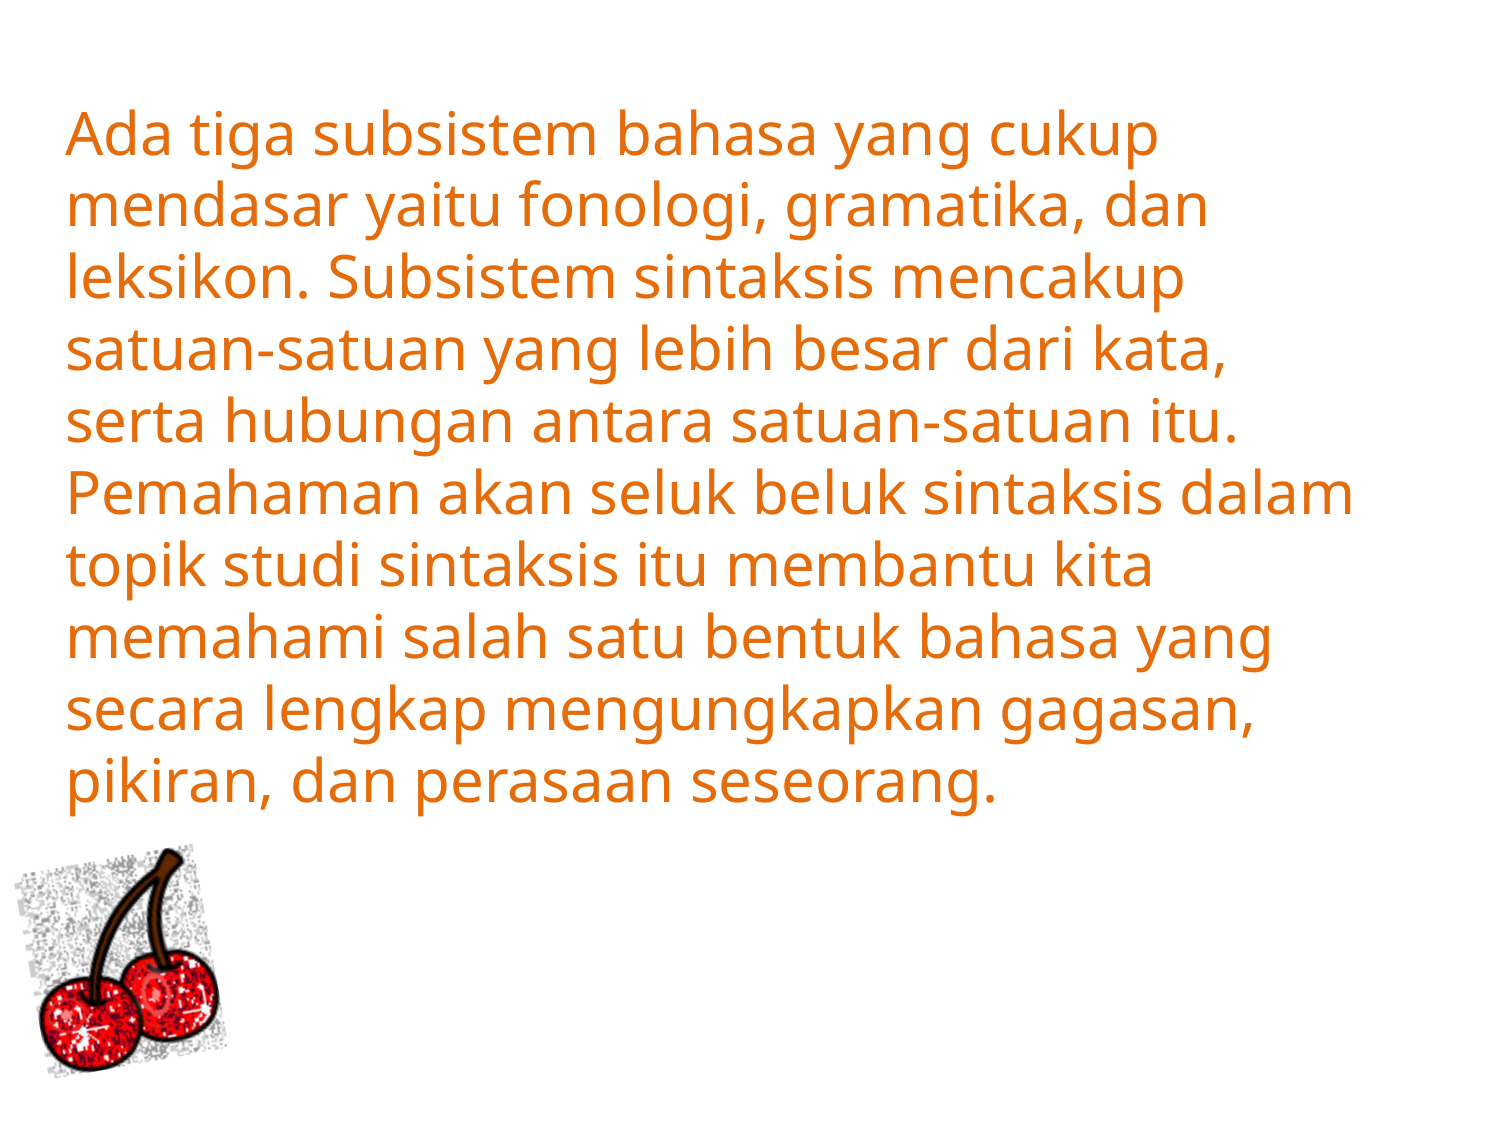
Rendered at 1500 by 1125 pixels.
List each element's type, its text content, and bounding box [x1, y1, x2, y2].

picture [12, 843, 229, 1080]
list Ada tiga subsistem bahasa yang cukup mendasar yaitu fonologi, gramatika, dan leksikon. Subsistem sintaksis mencakup satuan-satuan yang lebih besar dari kata, serta hubungan antara satuan-satuan itu. Pemahaman akan seluk beluk sintaksis dalam topik studi sintaksis itu membantu kita memahami salah satu bentuk bahasa yang secara lengkap mengungkapkan gagasan, pikiran, dan perasaan seseorang. [50, 87, 1400, 830]
title [75, 45, 1425, 233]
